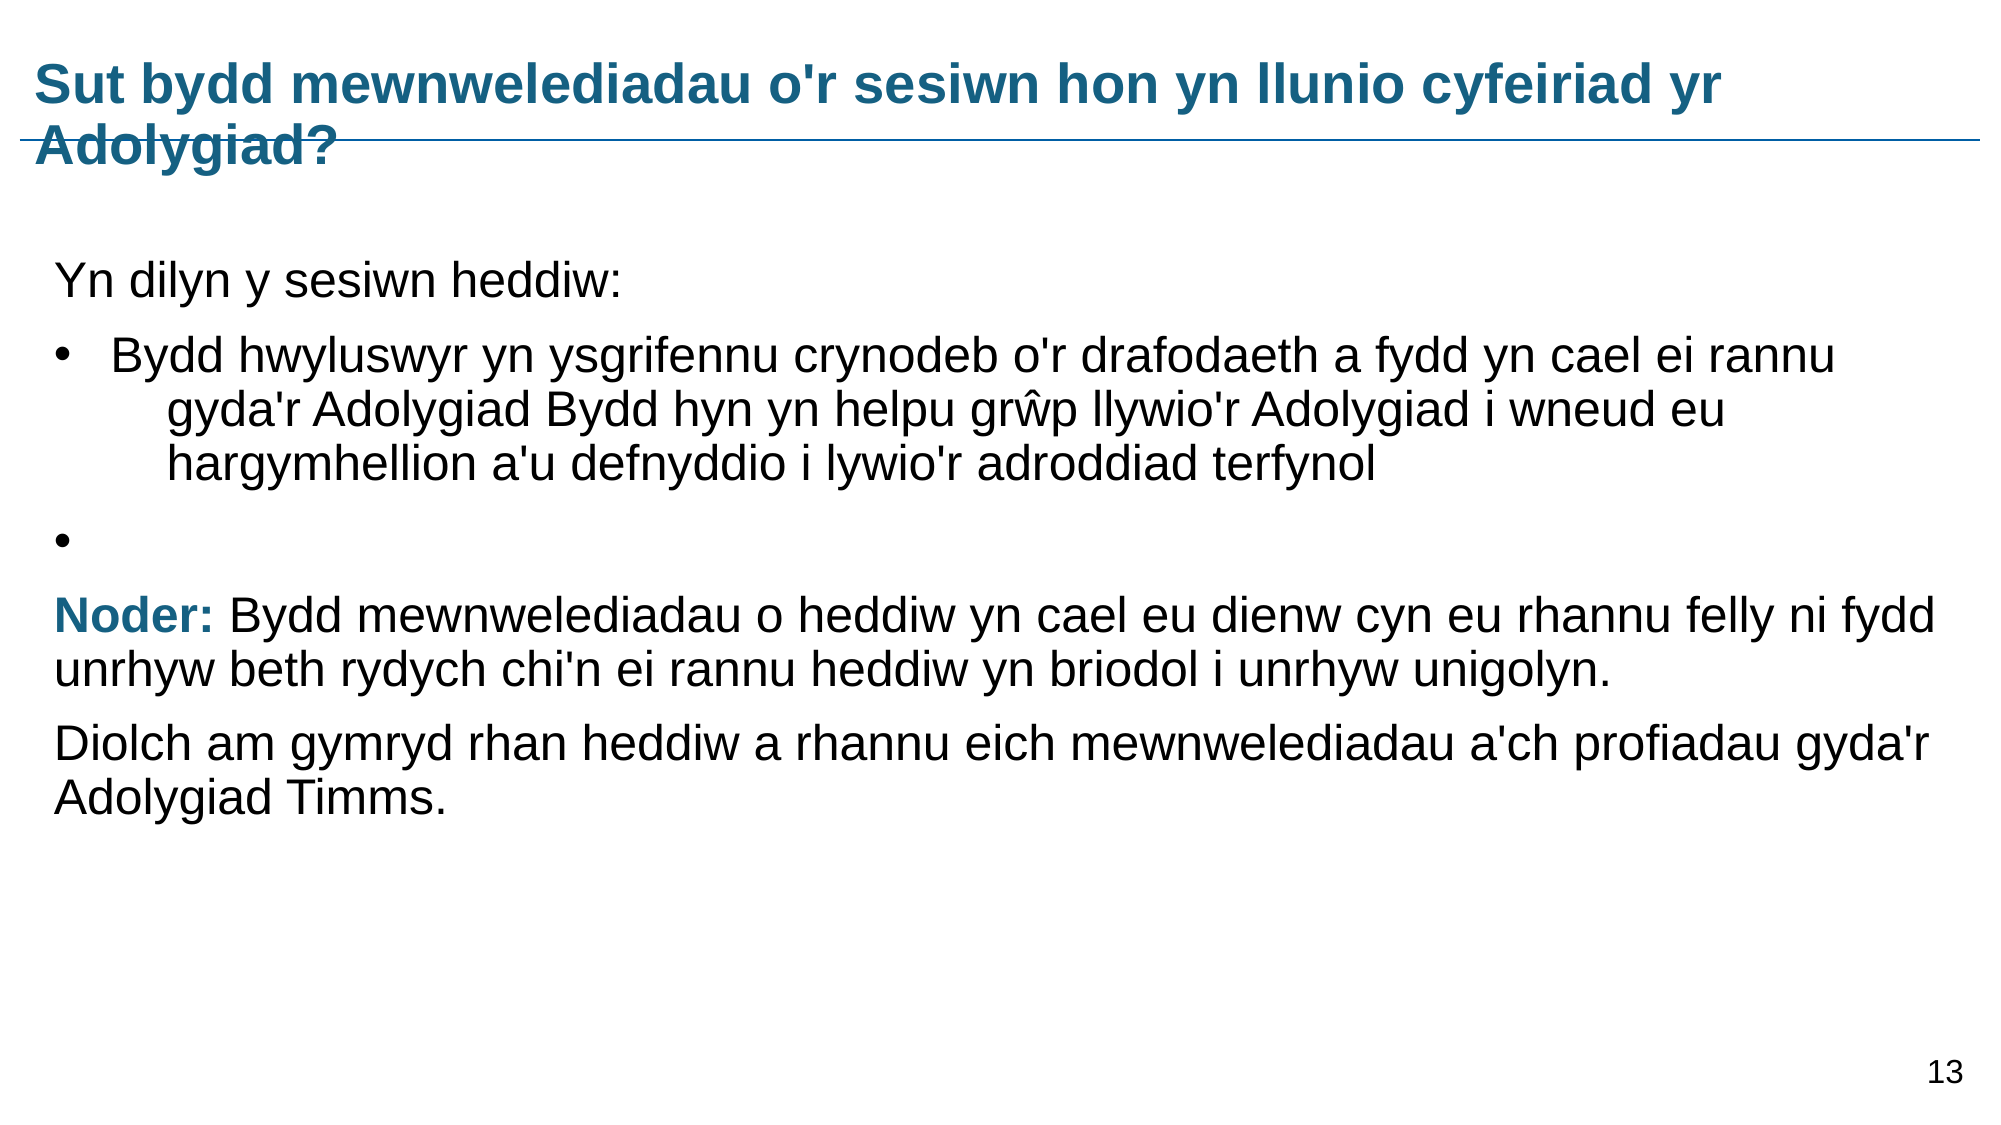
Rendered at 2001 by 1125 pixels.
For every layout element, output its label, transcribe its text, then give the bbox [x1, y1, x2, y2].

text_box 13 [1911, 1069, 1983, 1103]
list Yn dilyn y sesiwn heddiw: Bydd hwyluswyr yn ysgrifennu crynodeb o'r drafodaeth a fydd yn cael ei rannu gyda'r Adolygiad Bydd hyn yn helpu grŵp llywio'r Adolygiad i wneud eu hargymhellion a'u defnyddio i lywio'r adroddiad terfynol Noder: Bydd mewnwelediadau o heddiw yn cael eu dienw cyn eu rhannu felly ni fydd unrhyw beth rydych chi'n ei rannu heddiw yn briodol i unrhyw unigolyn. Diolch am gymryd rhan heddiw a rhannu eich mewnwelediadau a'ch profiadau gyda'r Adolygiad Timms. [39, 166, 2000, 1069]
title Sut bydd mewnwelediadau o'r sesiwn hon yn llunio cyfeiriad yr Adolygiad? [19, 47, 1981, 141]
